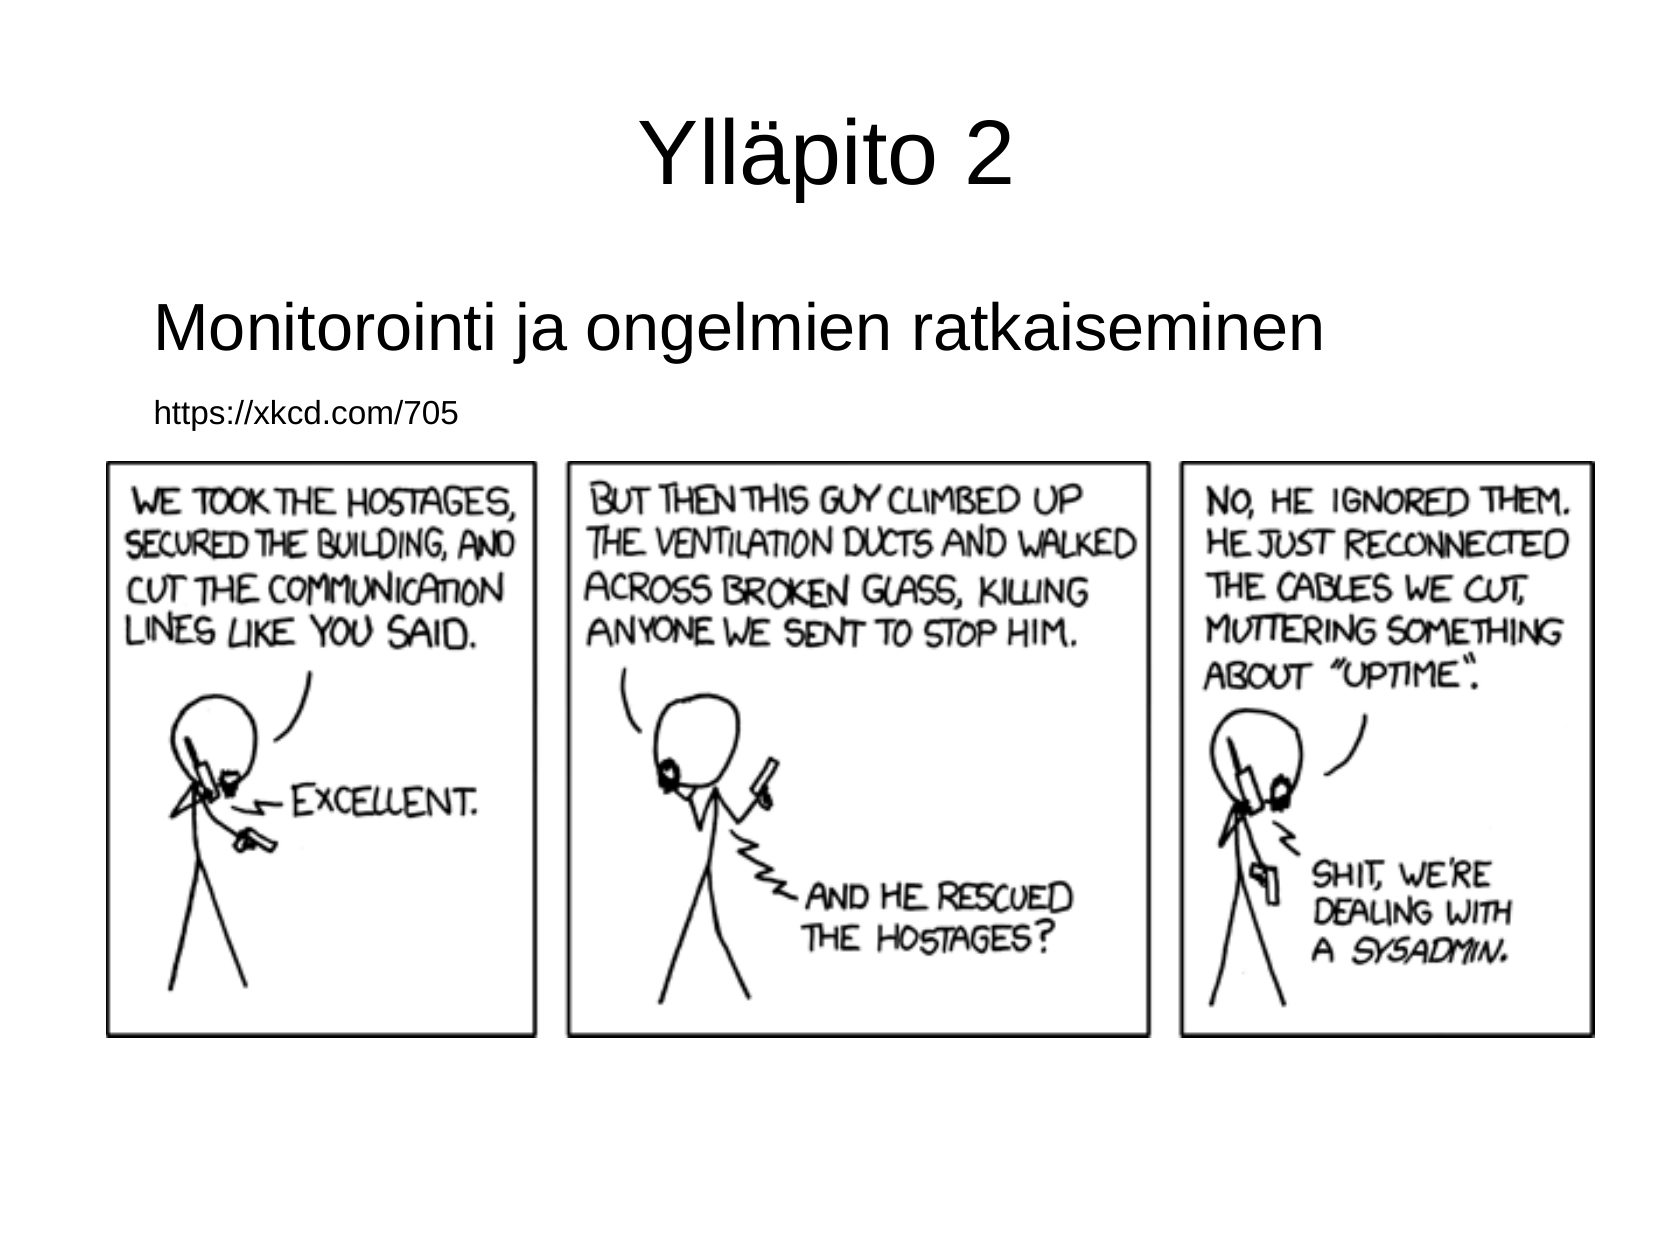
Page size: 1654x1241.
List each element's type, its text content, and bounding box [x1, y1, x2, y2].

list Monitorointi ja ongelmien ratkaiseminen https://xkcd.com/705 [82, 290, 1571, 438]
title Ylläpito 2 [82, 49, 1571, 257]
picture [106, 461, 1595, 1039]
